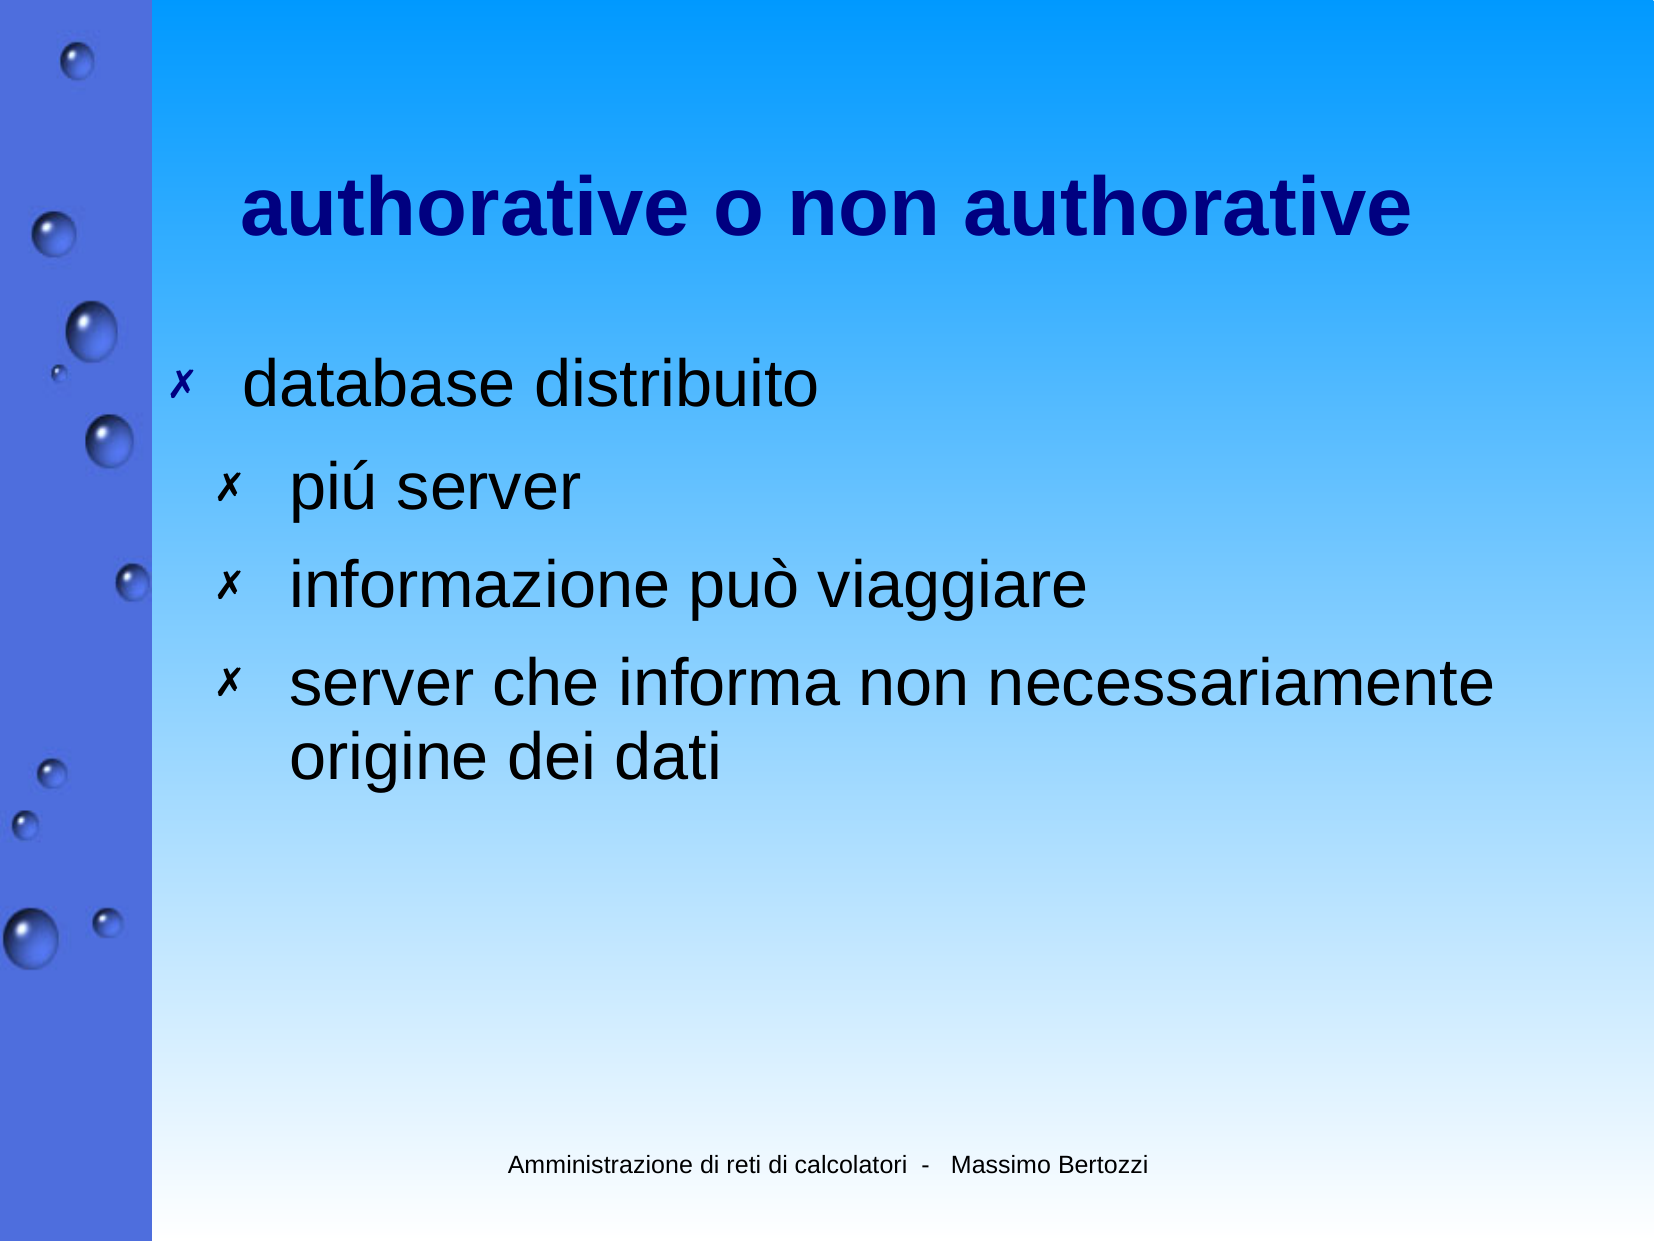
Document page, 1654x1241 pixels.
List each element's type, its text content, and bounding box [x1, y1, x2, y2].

title authorative o non authorative [121, 102, 1534, 311]
list database distribuito piú server informazione può viaggiare server che informa non necessariamente origine dei dati [159, 346, 1572, 1128]
picture [0, 0, 152, 1241]
